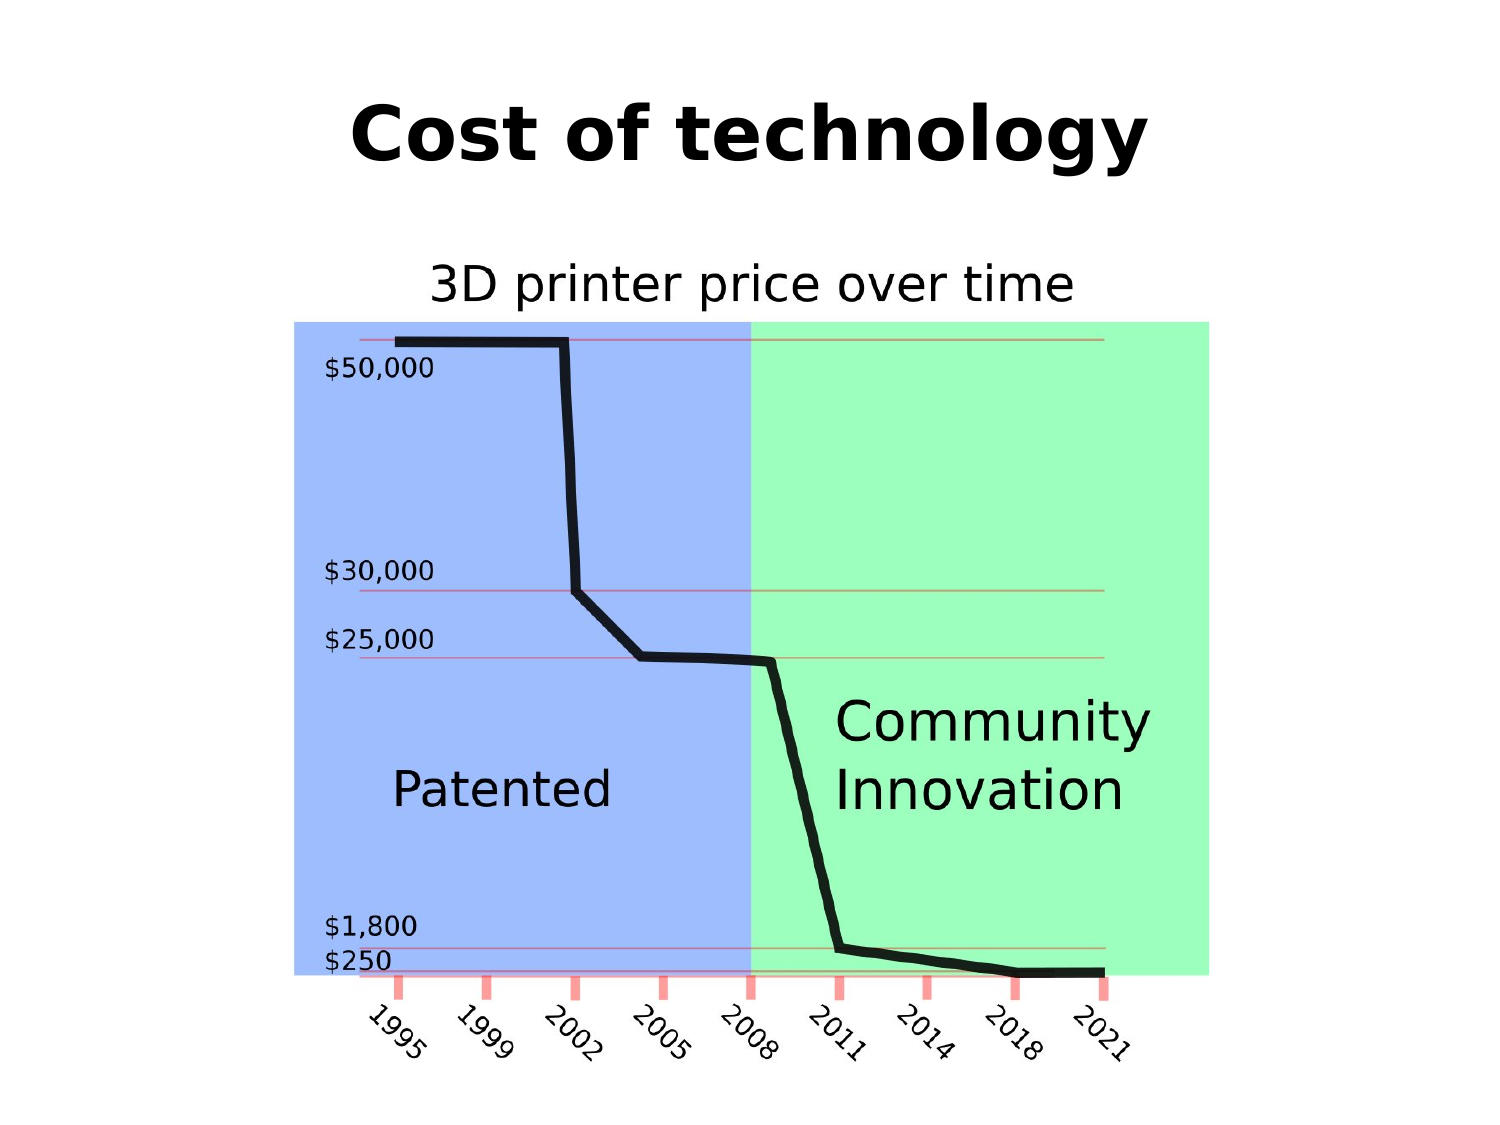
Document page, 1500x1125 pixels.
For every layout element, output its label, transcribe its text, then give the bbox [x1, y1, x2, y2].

title Cost of technology [75, 68, 1425, 201]
picture [285, 263, 1215, 1063]
